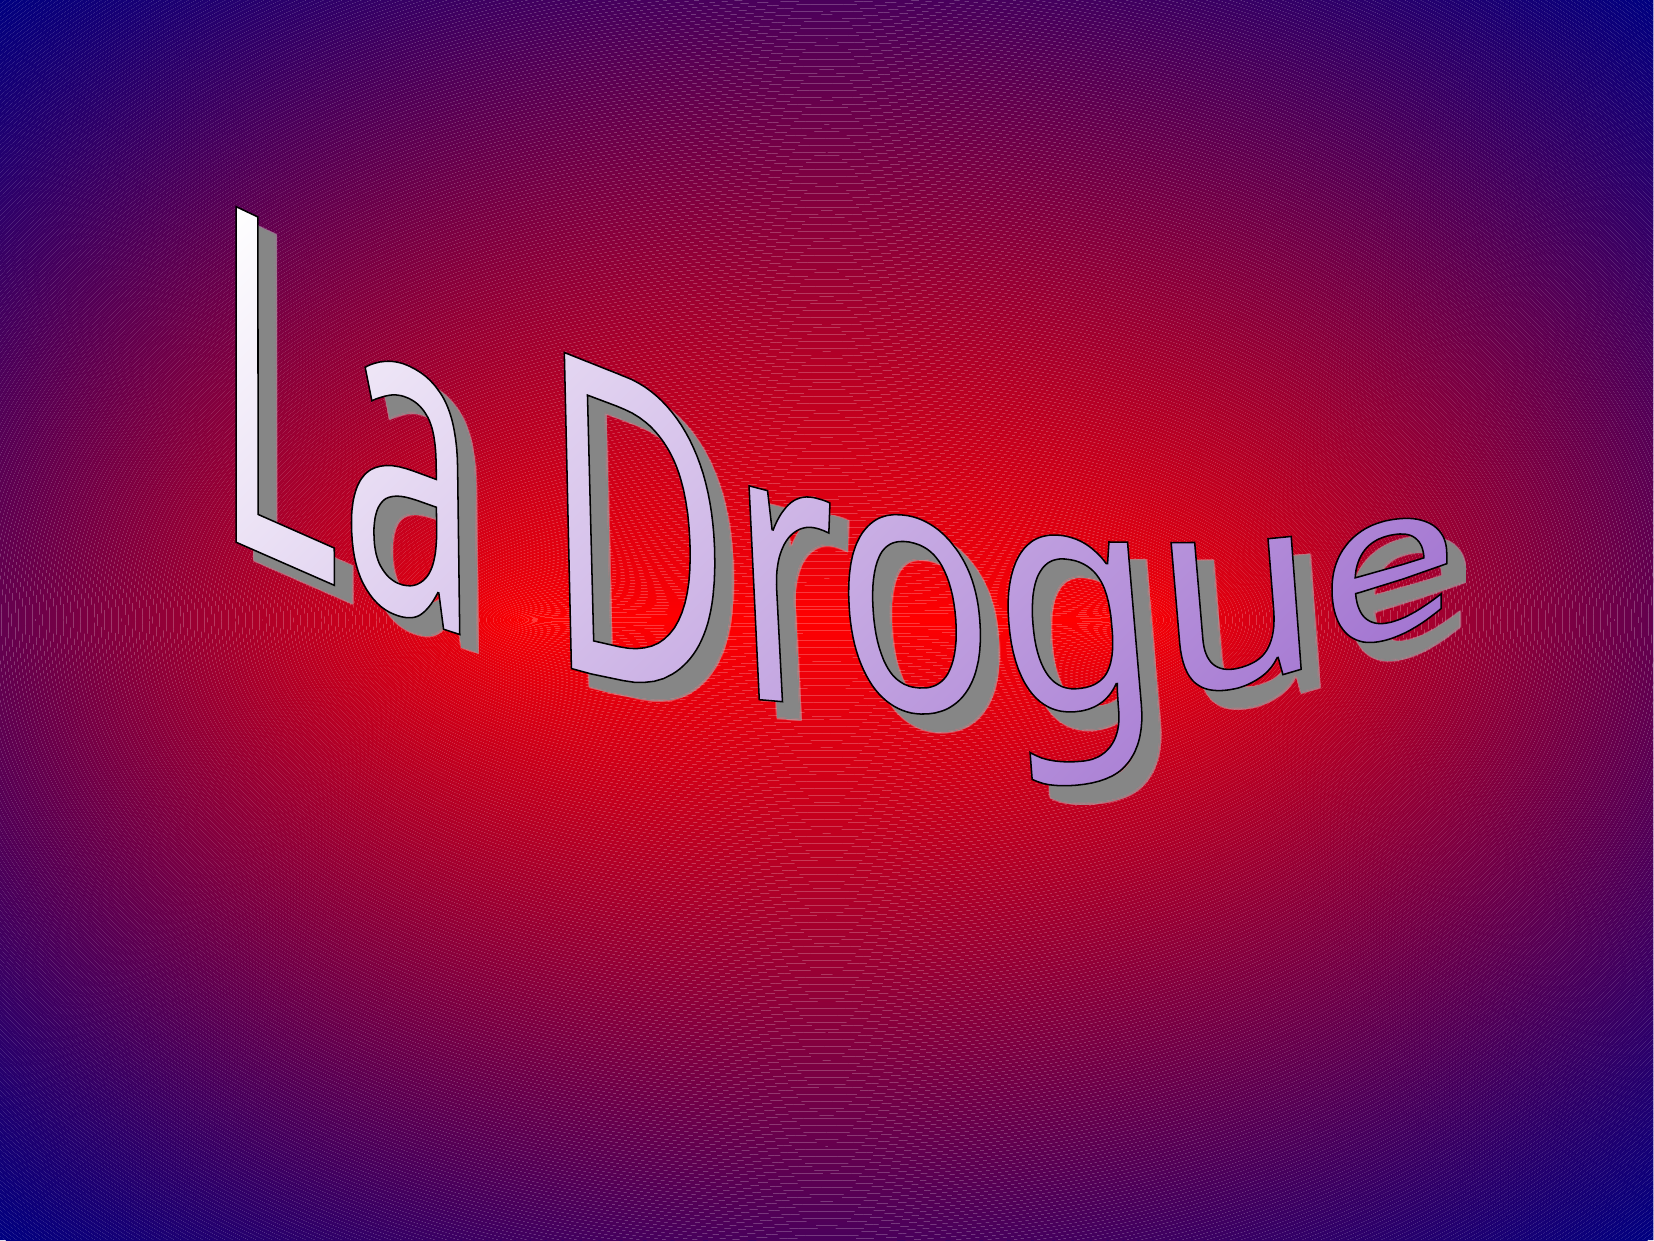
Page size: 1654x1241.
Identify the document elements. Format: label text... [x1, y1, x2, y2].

text_box La Drogue [1171, 536, 1302, 691]
text_box La Drogue [1332, 518, 1447, 643]
text_box La Drogue [1008, 535, 1142, 786]
text_box La Drogue [351, 361, 460, 635]
text_box La Drogue [749, 485, 830, 702]
text_box La Drogue [236, 206, 335, 586]
text_box La Drogue [564, 352, 715, 683]
text_box La Drogue [848, 514, 981, 715]
